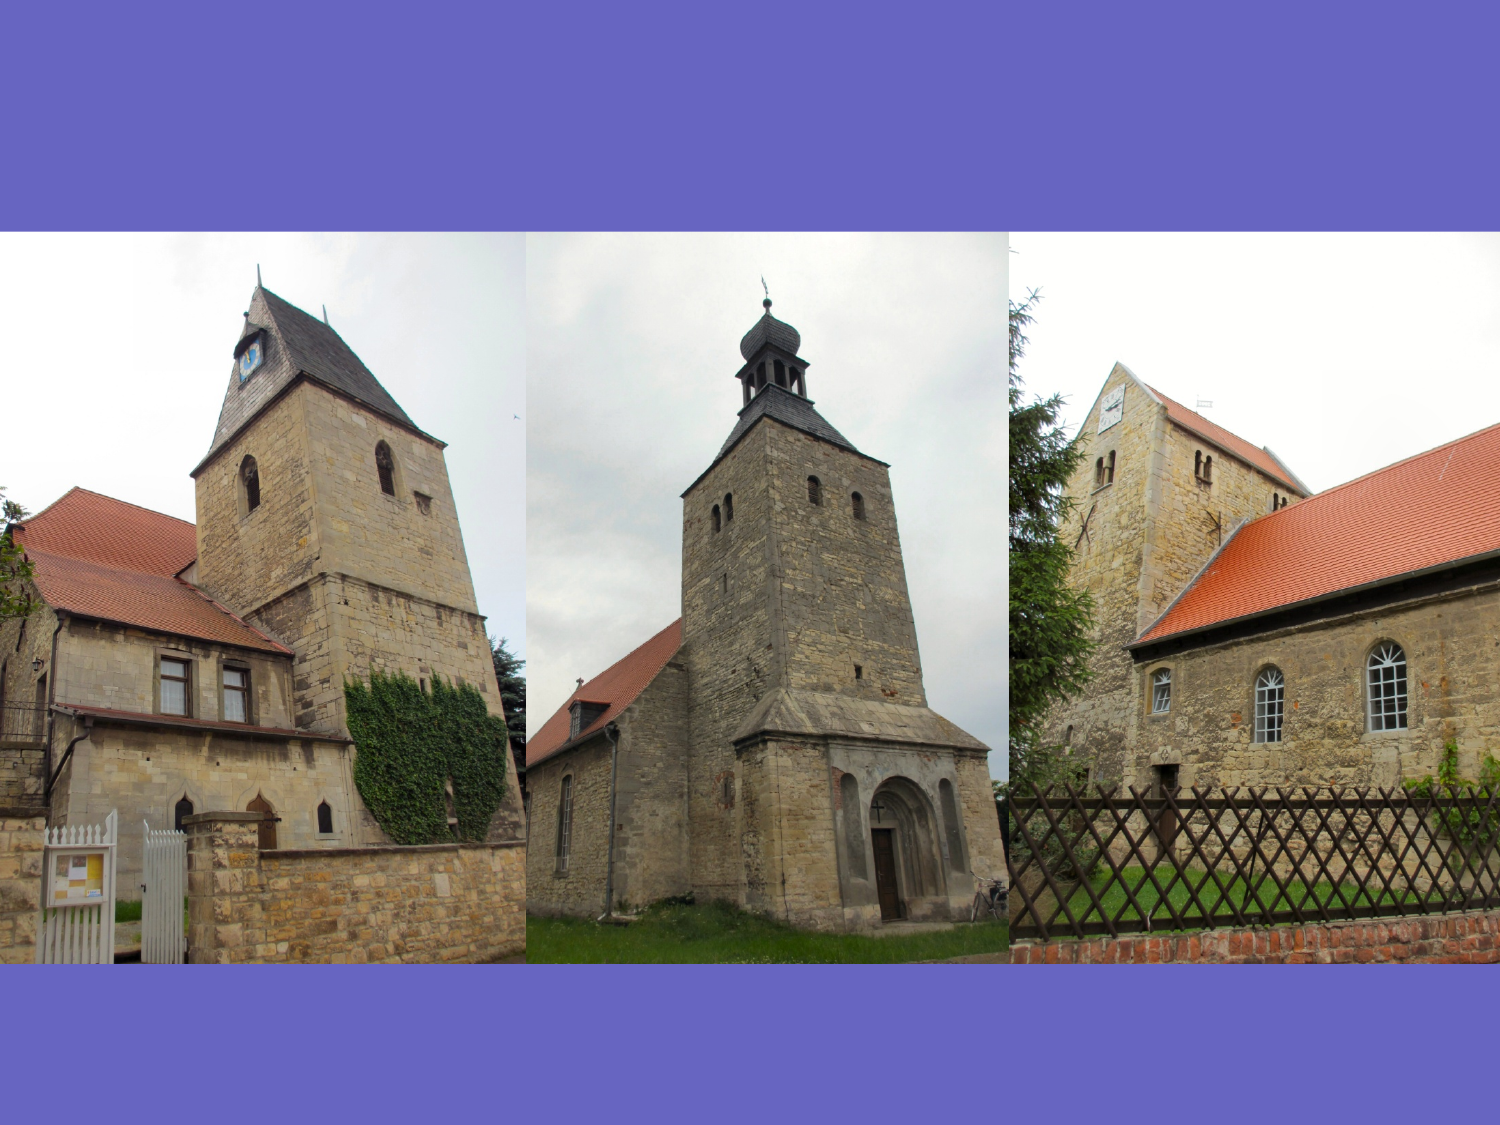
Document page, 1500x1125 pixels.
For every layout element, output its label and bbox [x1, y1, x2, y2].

picture [0, 232, 1500, 964]
text_box [0, 0, 1500, 232]
text_box [0, 964, 1500, 1125]
